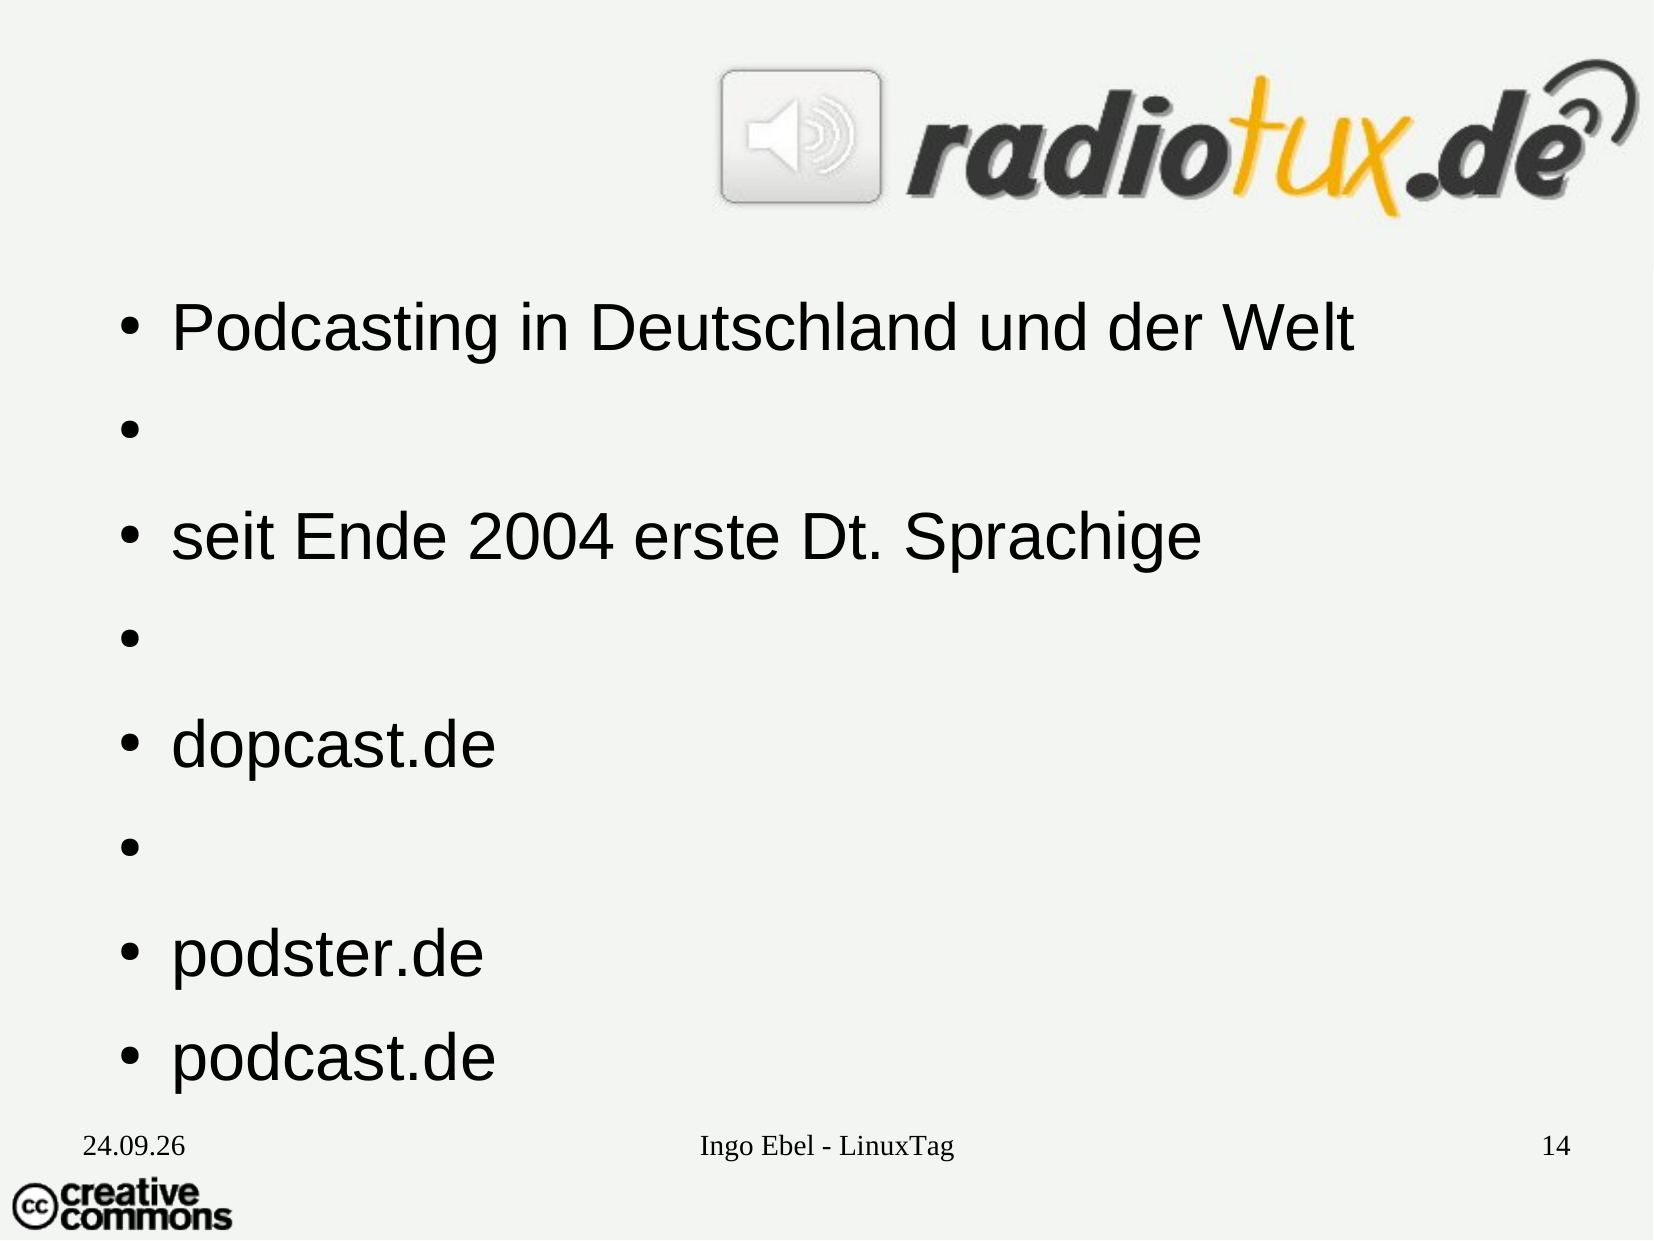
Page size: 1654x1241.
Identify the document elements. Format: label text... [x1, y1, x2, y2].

picture [0, 1121, 236, 1240]
picture [649, 0, 1654, 266]
list Podcasting in Deutschland und der Welt seit Ende 2004 erste Dt. Sprachige dopcast.de podster.de podcast.de [82, 290, 1571, 1109]
